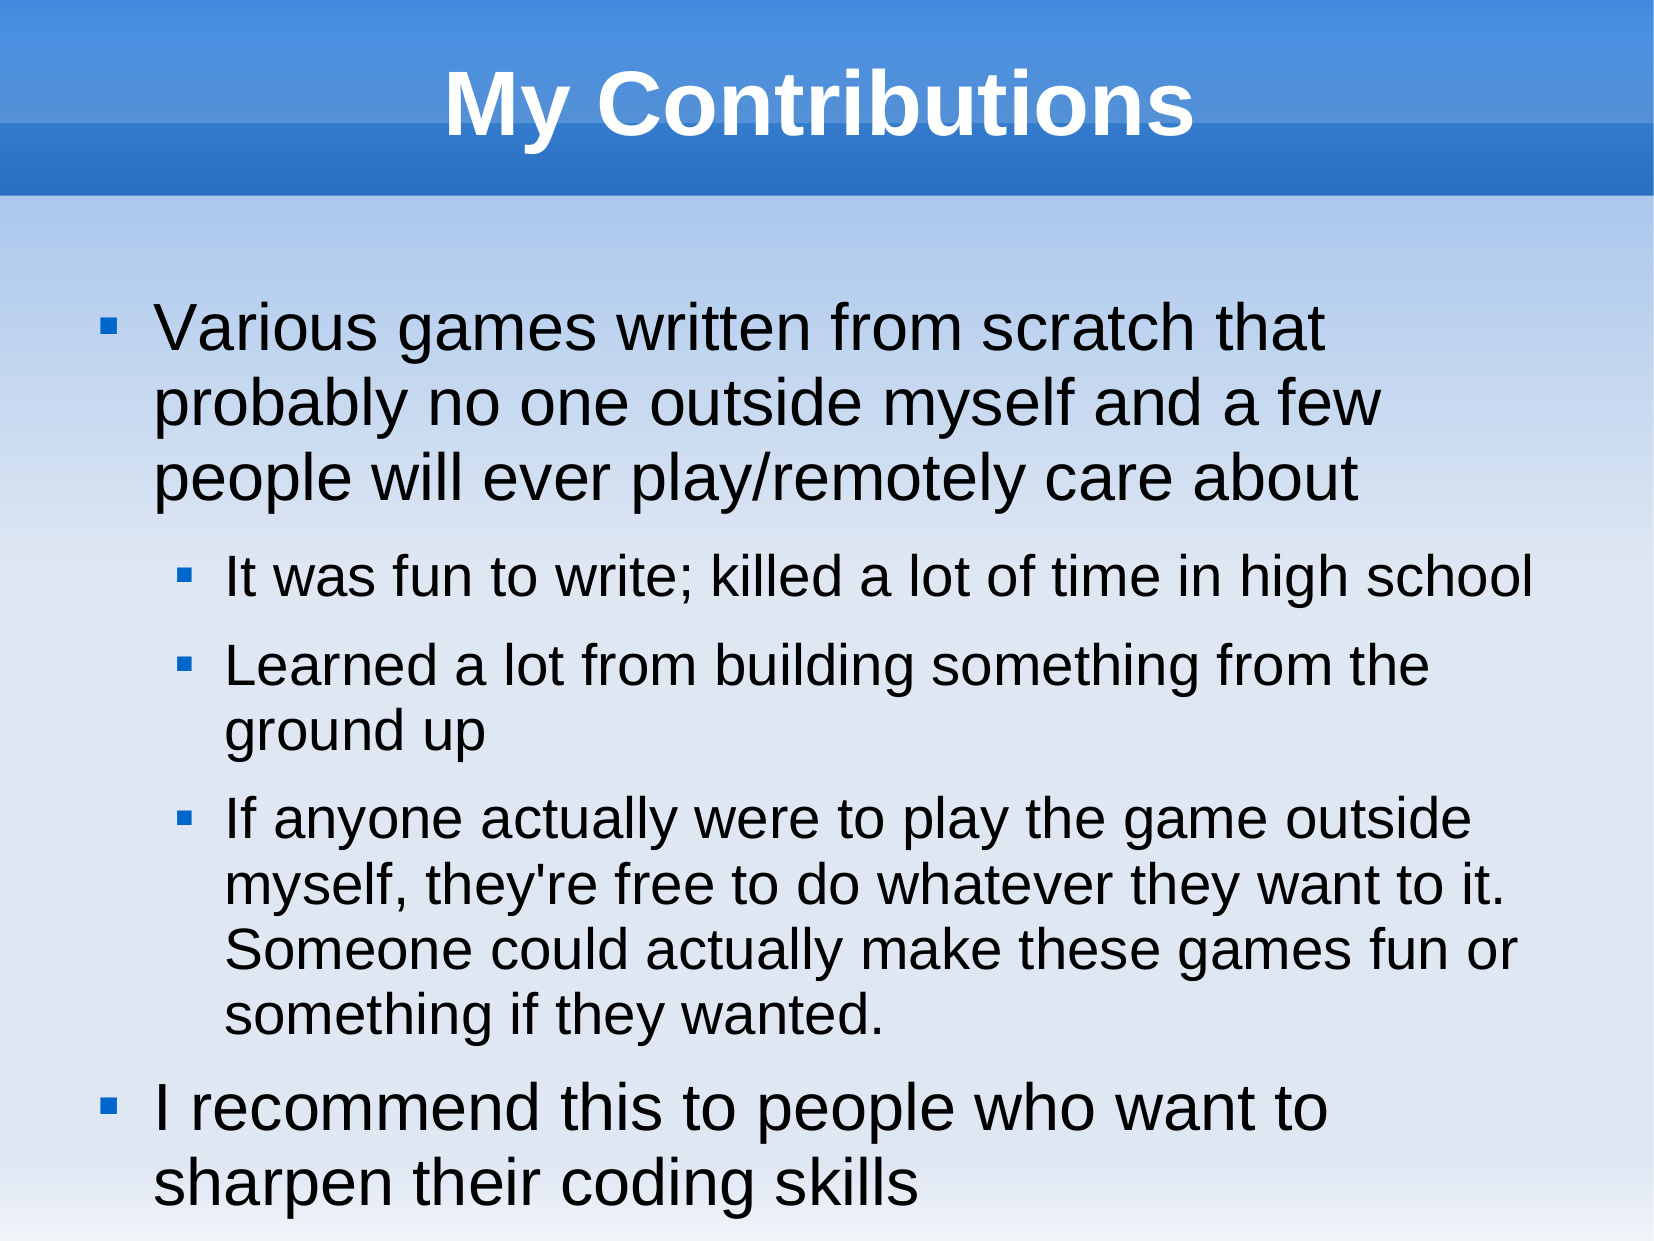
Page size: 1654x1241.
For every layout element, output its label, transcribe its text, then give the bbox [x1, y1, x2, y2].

list Various games written from scratch that probably no one outside myself and a few people will ever play/remotely care about It was fun to write; killed a lot of time in high school Learned a lot from building something from the ground up If anyone actually were to play the game outside myself, they're free to do whatever they want to it. Someone could actually make these games fun or something if they wanted. I recommend this to people who want to sharpen their coding skills [82, 290, 1571, 1220]
picture [0, 0, 1654, 1241]
title My Contributions [76, 7, 1565, 200]
